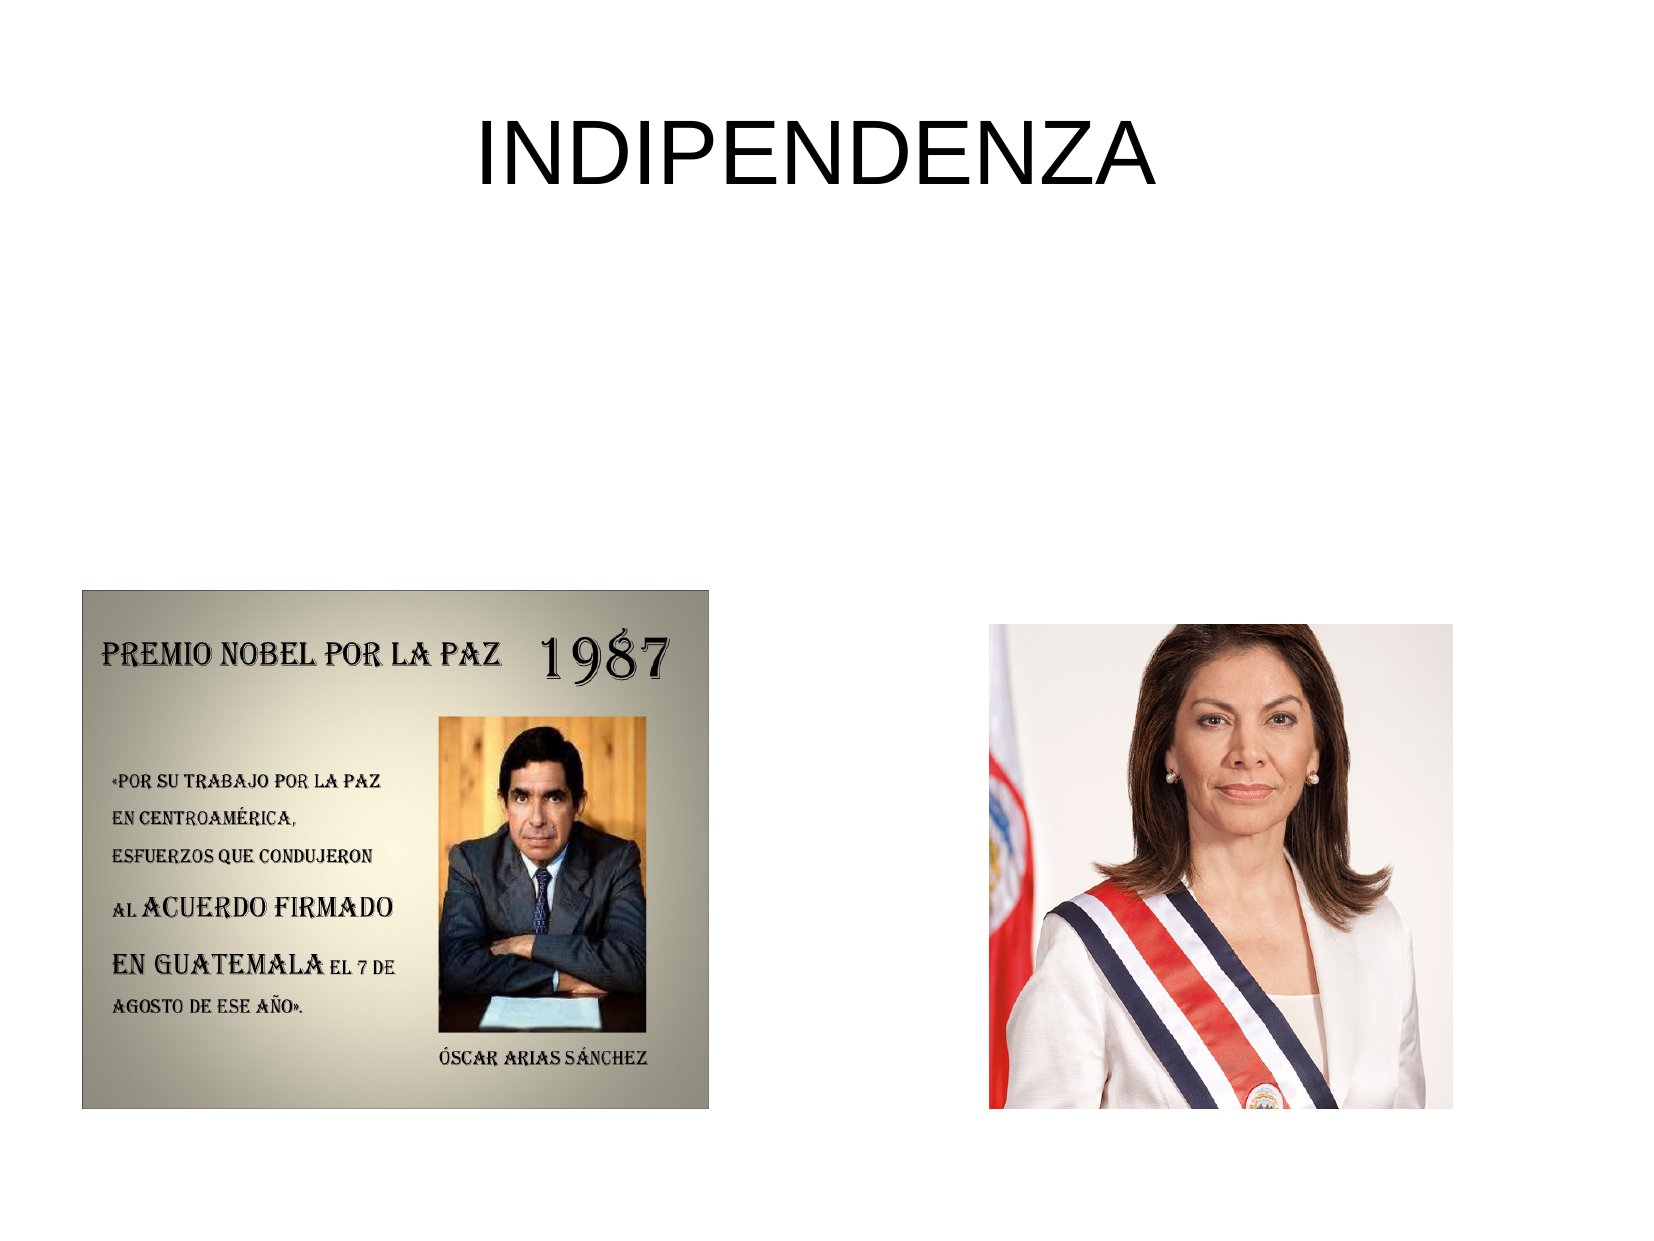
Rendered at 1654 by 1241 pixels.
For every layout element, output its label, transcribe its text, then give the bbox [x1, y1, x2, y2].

picture [989, 624, 1453, 1109]
title INDIPENDENZA [82, 49, 1571, 257]
picture [82, 188, 1607, 1109]
